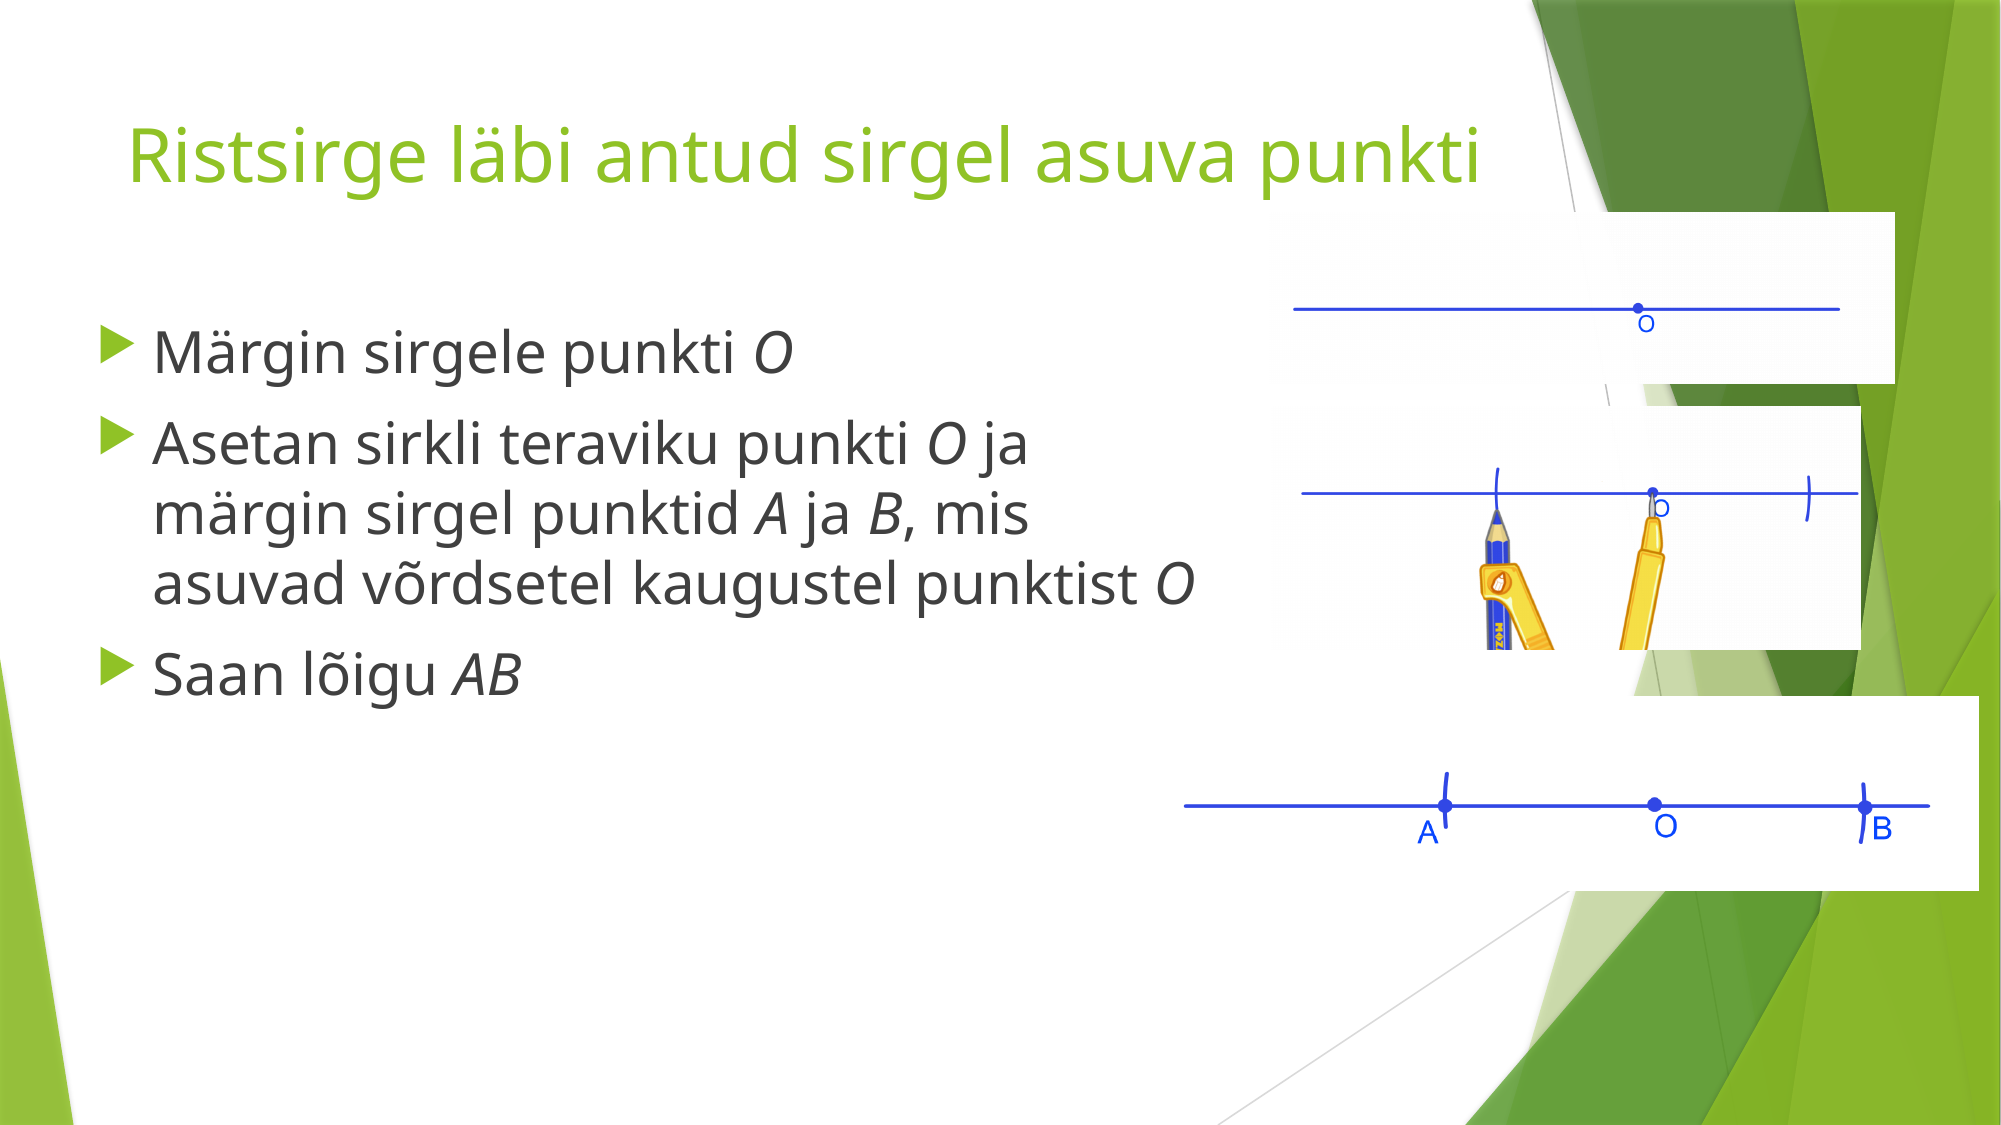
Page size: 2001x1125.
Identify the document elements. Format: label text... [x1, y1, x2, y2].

title Ristsirge läbi antud sirgel asuva punkti [111, 99, 1522, 237]
picture [1269, 212, 1895, 384]
picture [1151, 696, 1979, 891]
picture [1271, 406, 1861, 650]
list Märgin sirgele punkti O Asetan sirkli teraviku punkti O ja märgin sirgel punktid A ja B, mis asuvad võrdsetel kaugustel punktist O Saan lõigu AB [81, 308, 1241, 1093]
